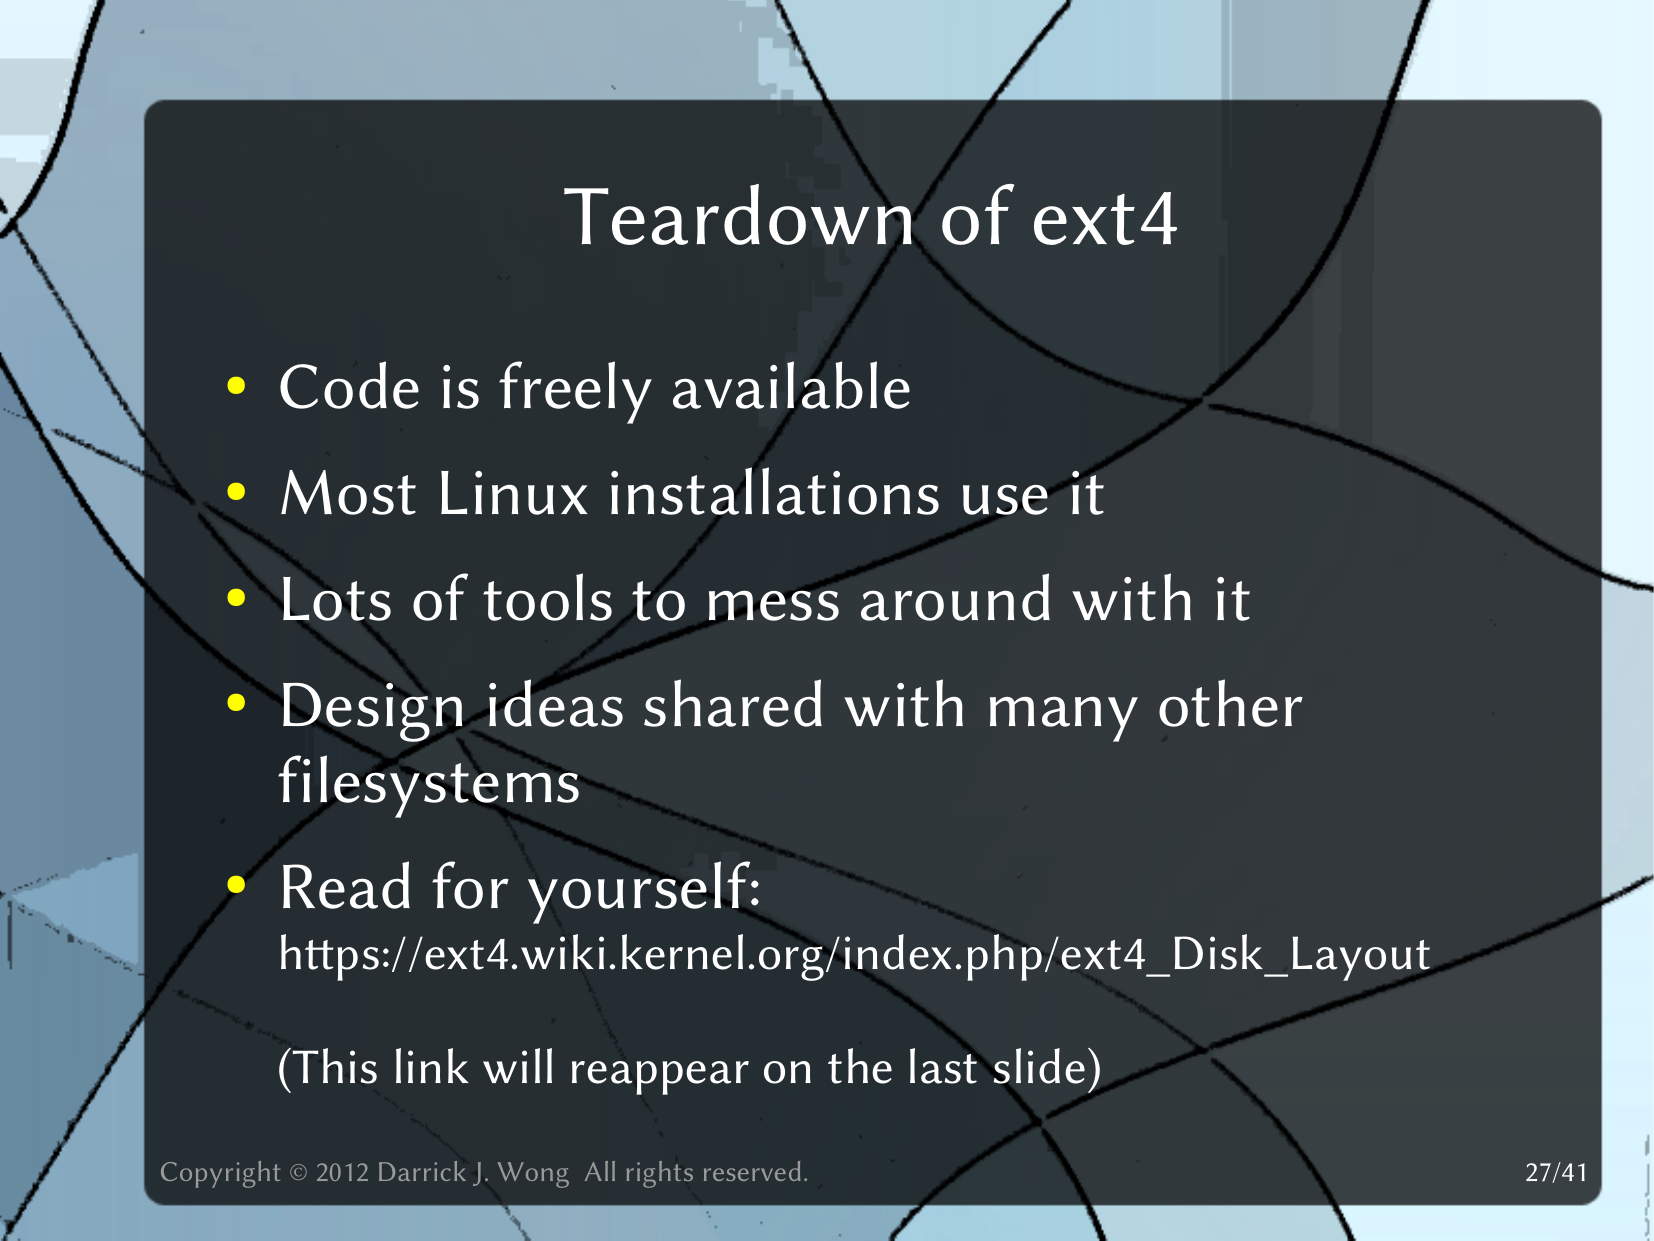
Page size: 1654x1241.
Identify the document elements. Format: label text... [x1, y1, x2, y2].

picture [0, 0, 1654, 1241]
title Teardown of ext4 [159, 108, 1583, 325]
list Code is freely available Most Linux installations use it Lots of tools to mess around with it Design ideas shared with many other filesystems Read for yourself: https://ext4.wiki.kernel.org/index.php/ext4_Disk_Layout (This link will reappear on the last slide) [206, 349, 1571, 1096]
